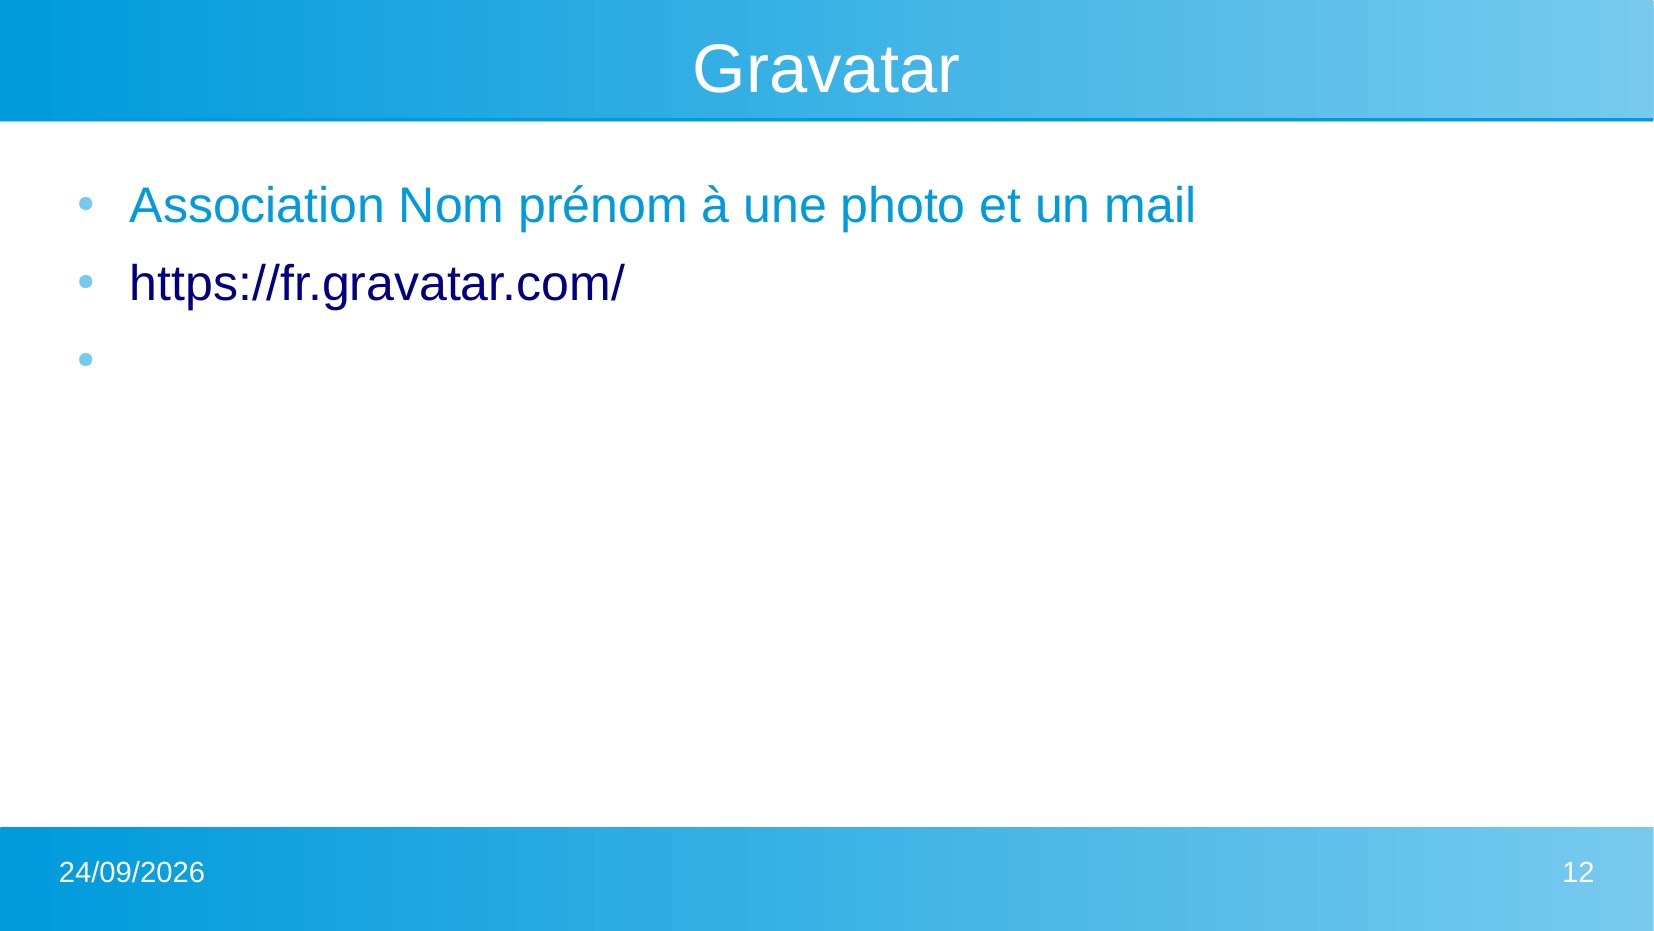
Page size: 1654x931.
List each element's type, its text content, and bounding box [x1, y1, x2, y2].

list Association Nom prénom à une photo et un mail https://fr.gravatar.com/ [59, 177, 1595, 768]
title Gravatar [59, 29, 1595, 108]
